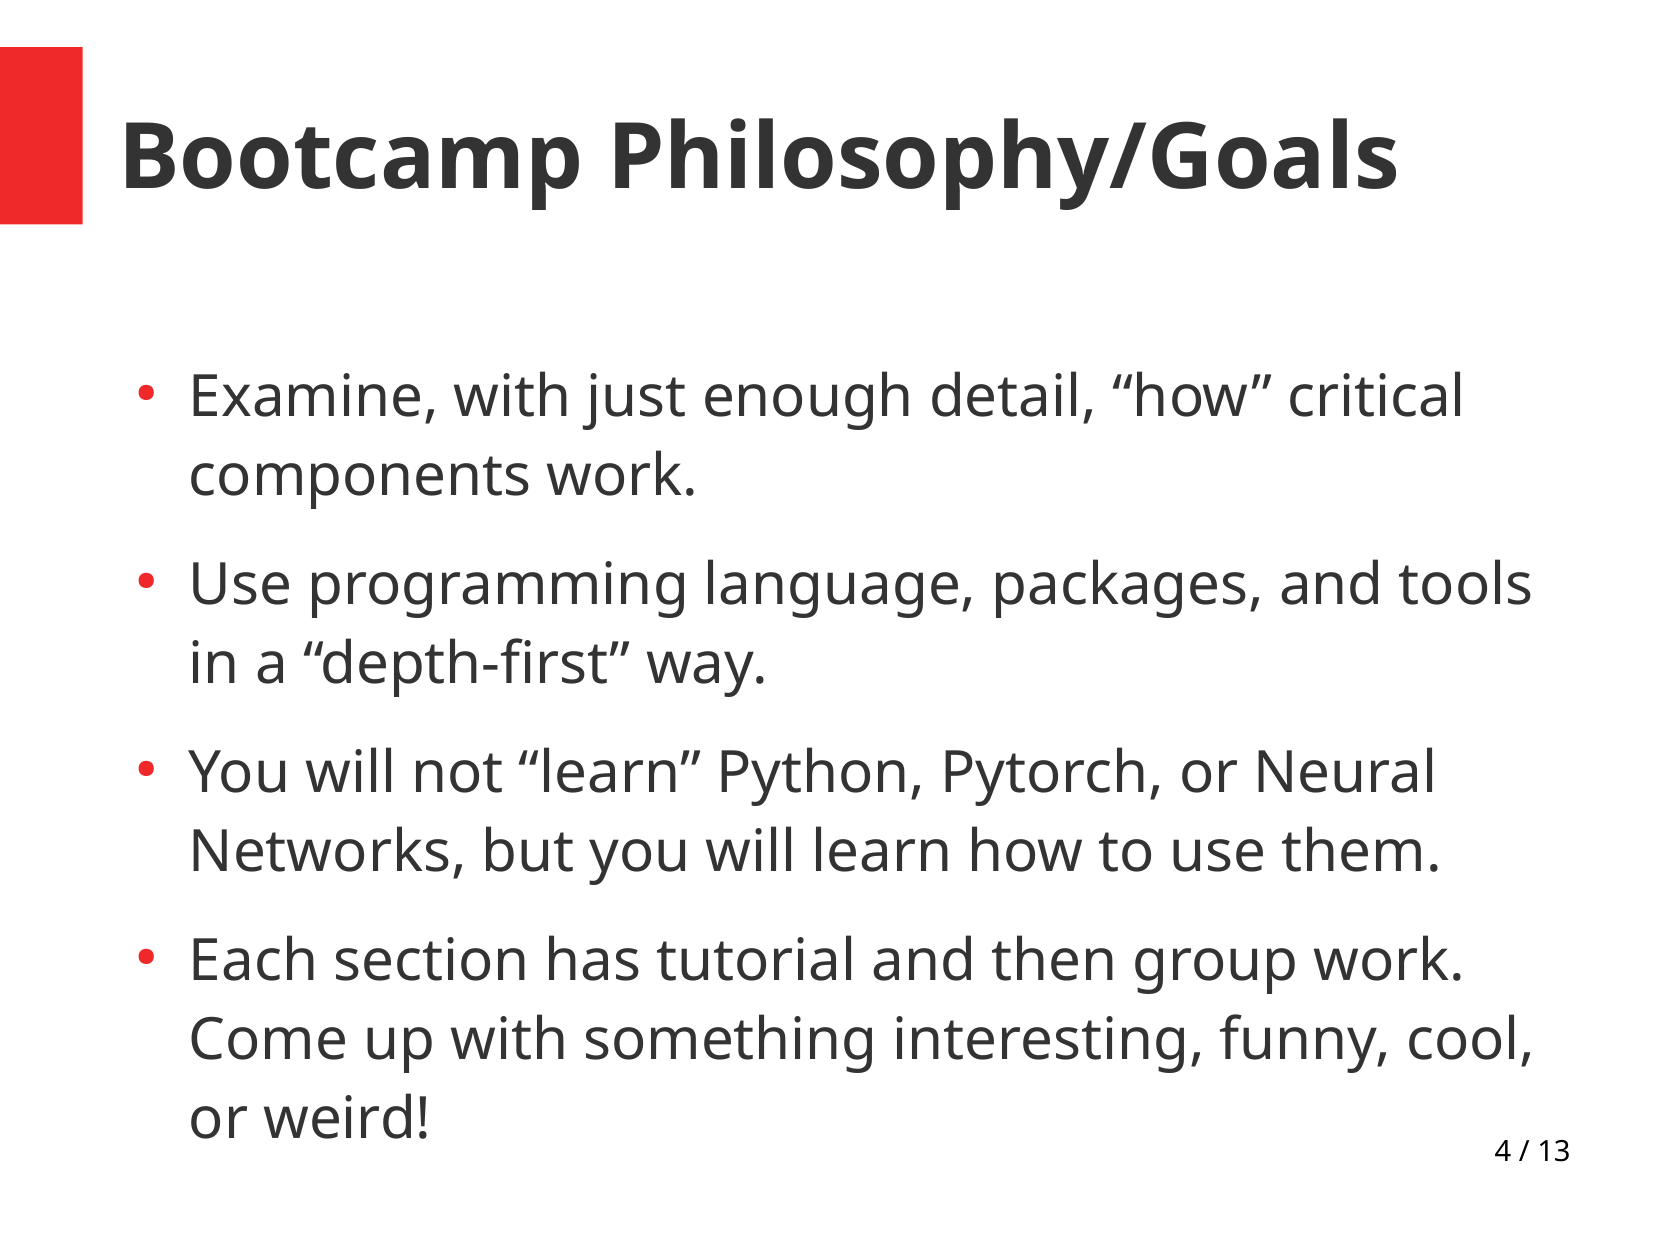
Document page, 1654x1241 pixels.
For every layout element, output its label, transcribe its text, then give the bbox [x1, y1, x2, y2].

list Examine, with just enough detail, “how” critical components work. Use programming language, packages, and tools in a “depth-first” way. You will not “learn” Python, Pytorch, or Neural Networks, but you will learn how to use them. Each section has tutorial and then group work. Come up with something interesting, funny, cool, or weird! [118, 354, 1536, 1074]
title Bootcamp Philosophy/Goals [118, 49, 1571, 257]
